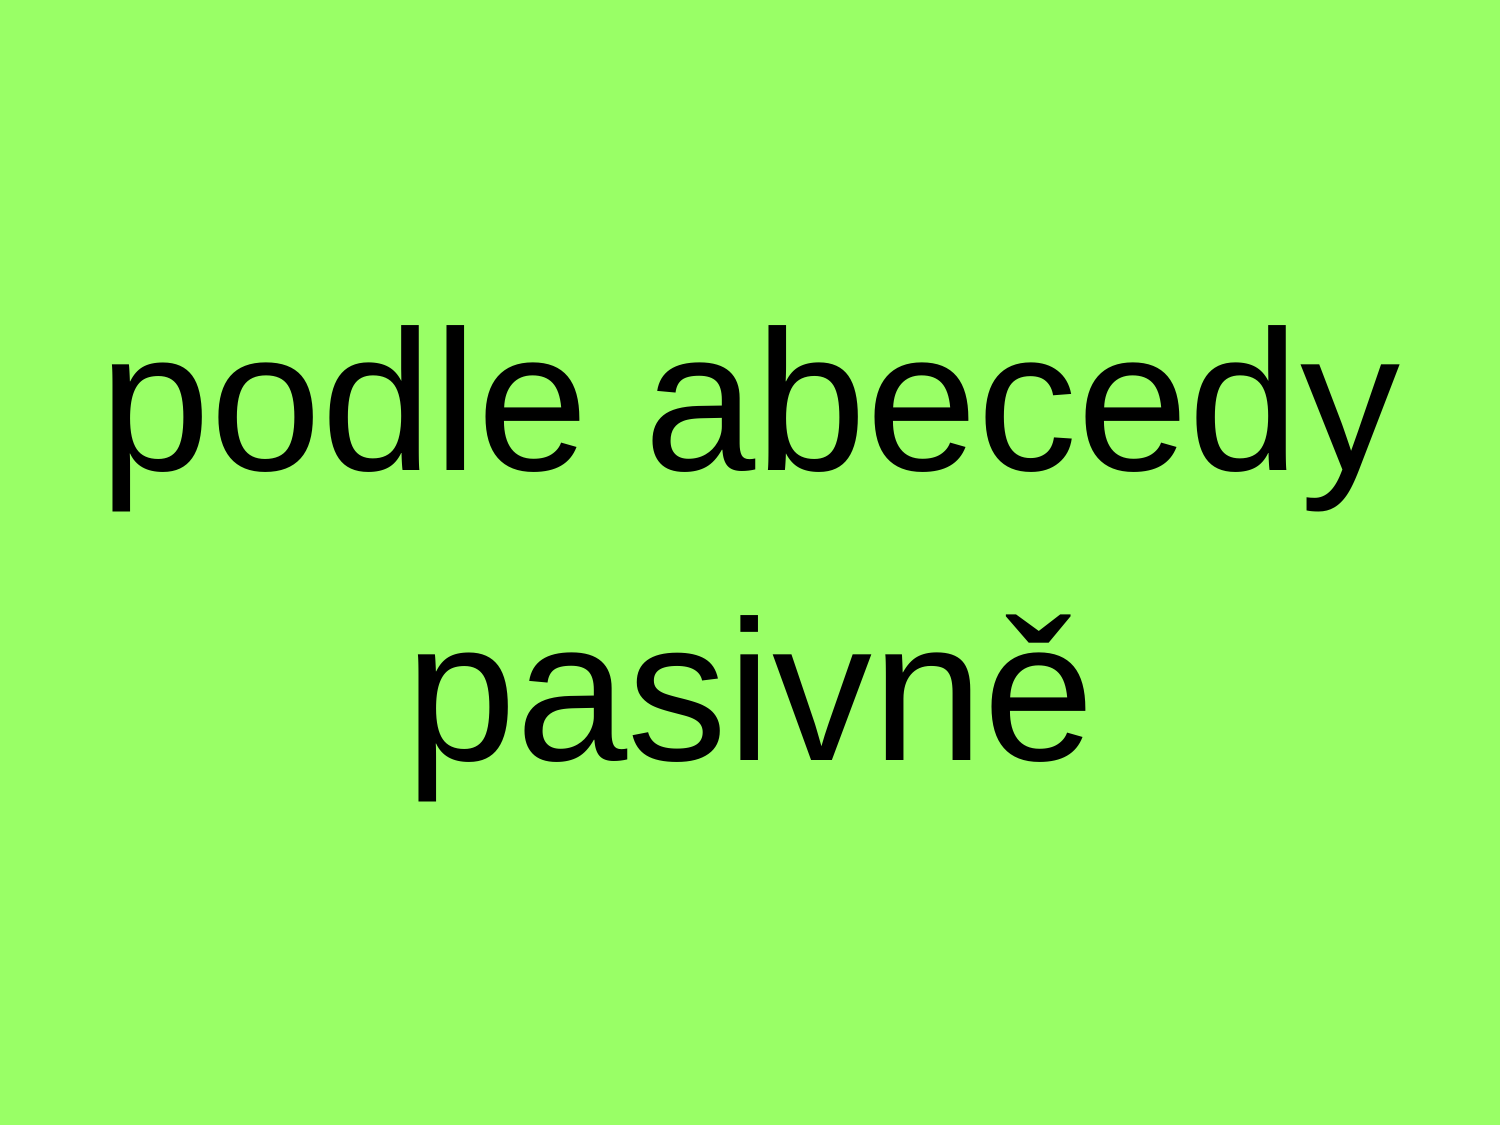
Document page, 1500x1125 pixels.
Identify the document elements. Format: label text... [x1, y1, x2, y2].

list podle abecedy pasivně [75, 262, 1426, 1006]
